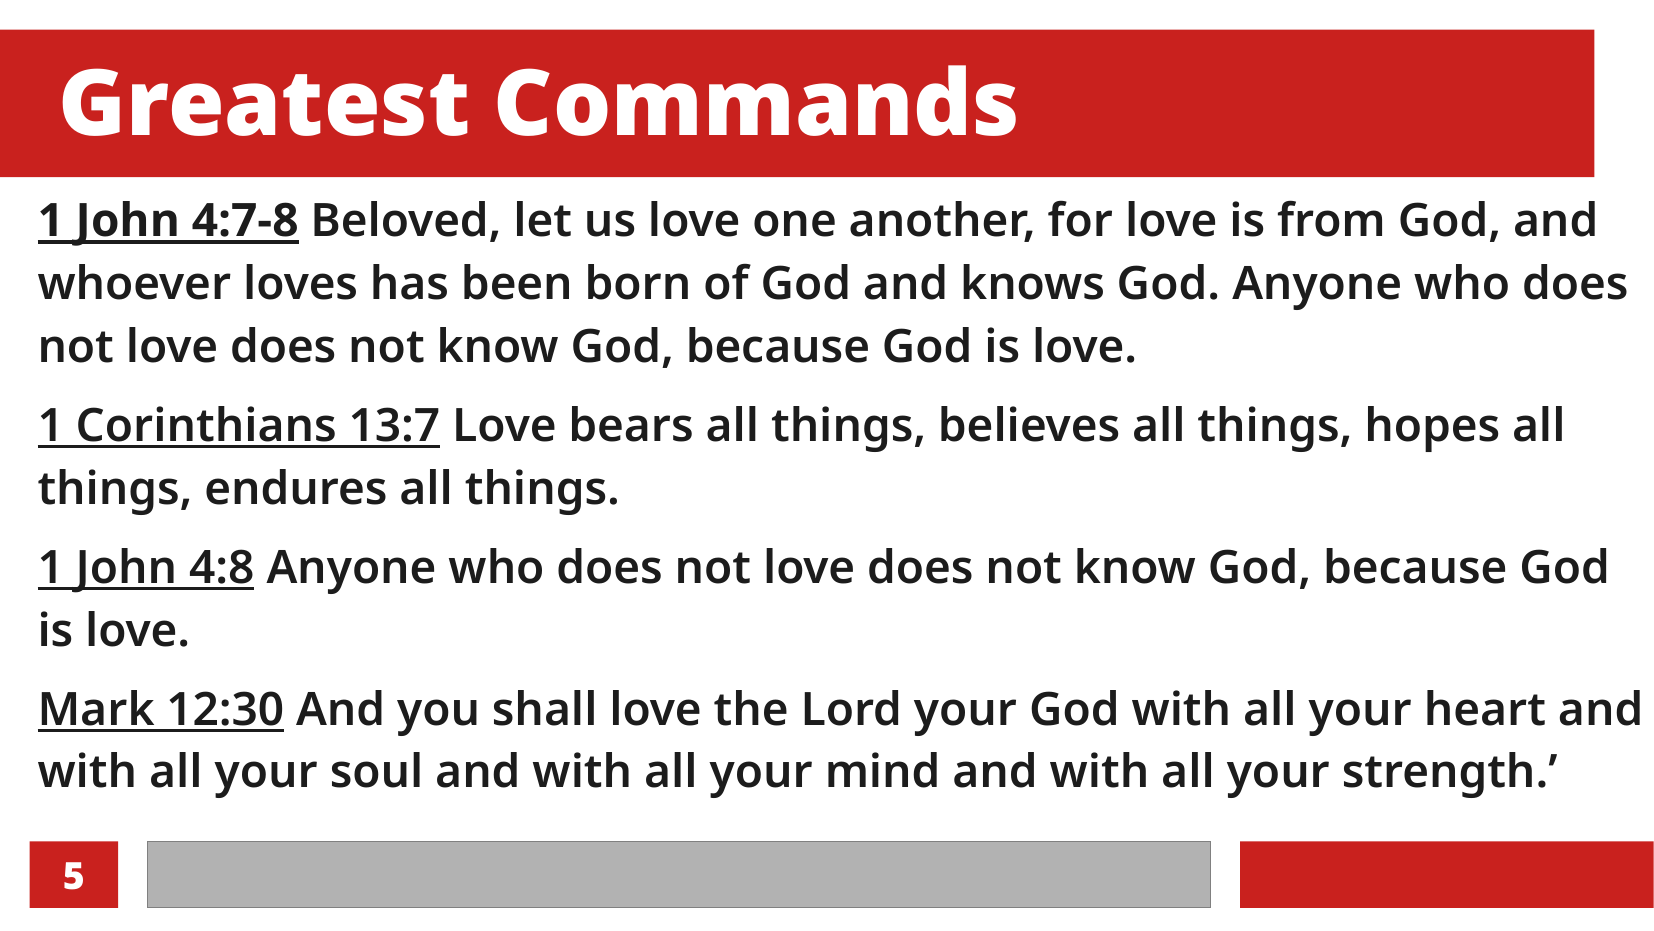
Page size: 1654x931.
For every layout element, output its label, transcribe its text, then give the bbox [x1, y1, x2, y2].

list 1 John 4:7-8 Beloved, let us love one another, for love is from God, and whoever loves has been born of God and knows God. Anyone who does not love does not know God, because God is love. 1 Corinthians 13:7 Love bears all things, believes all things, hopes all things, endures all things. 1 John 4:8 Anyone who does not love does not know God, because God is love. Mark 12:30 And you shall love the Lord your God with all your heart and with all your soul and with all your mind and with all your strength.’ [37, 187, 1654, 863]
title Greatest Commands [59, 44, 1595, 163]
